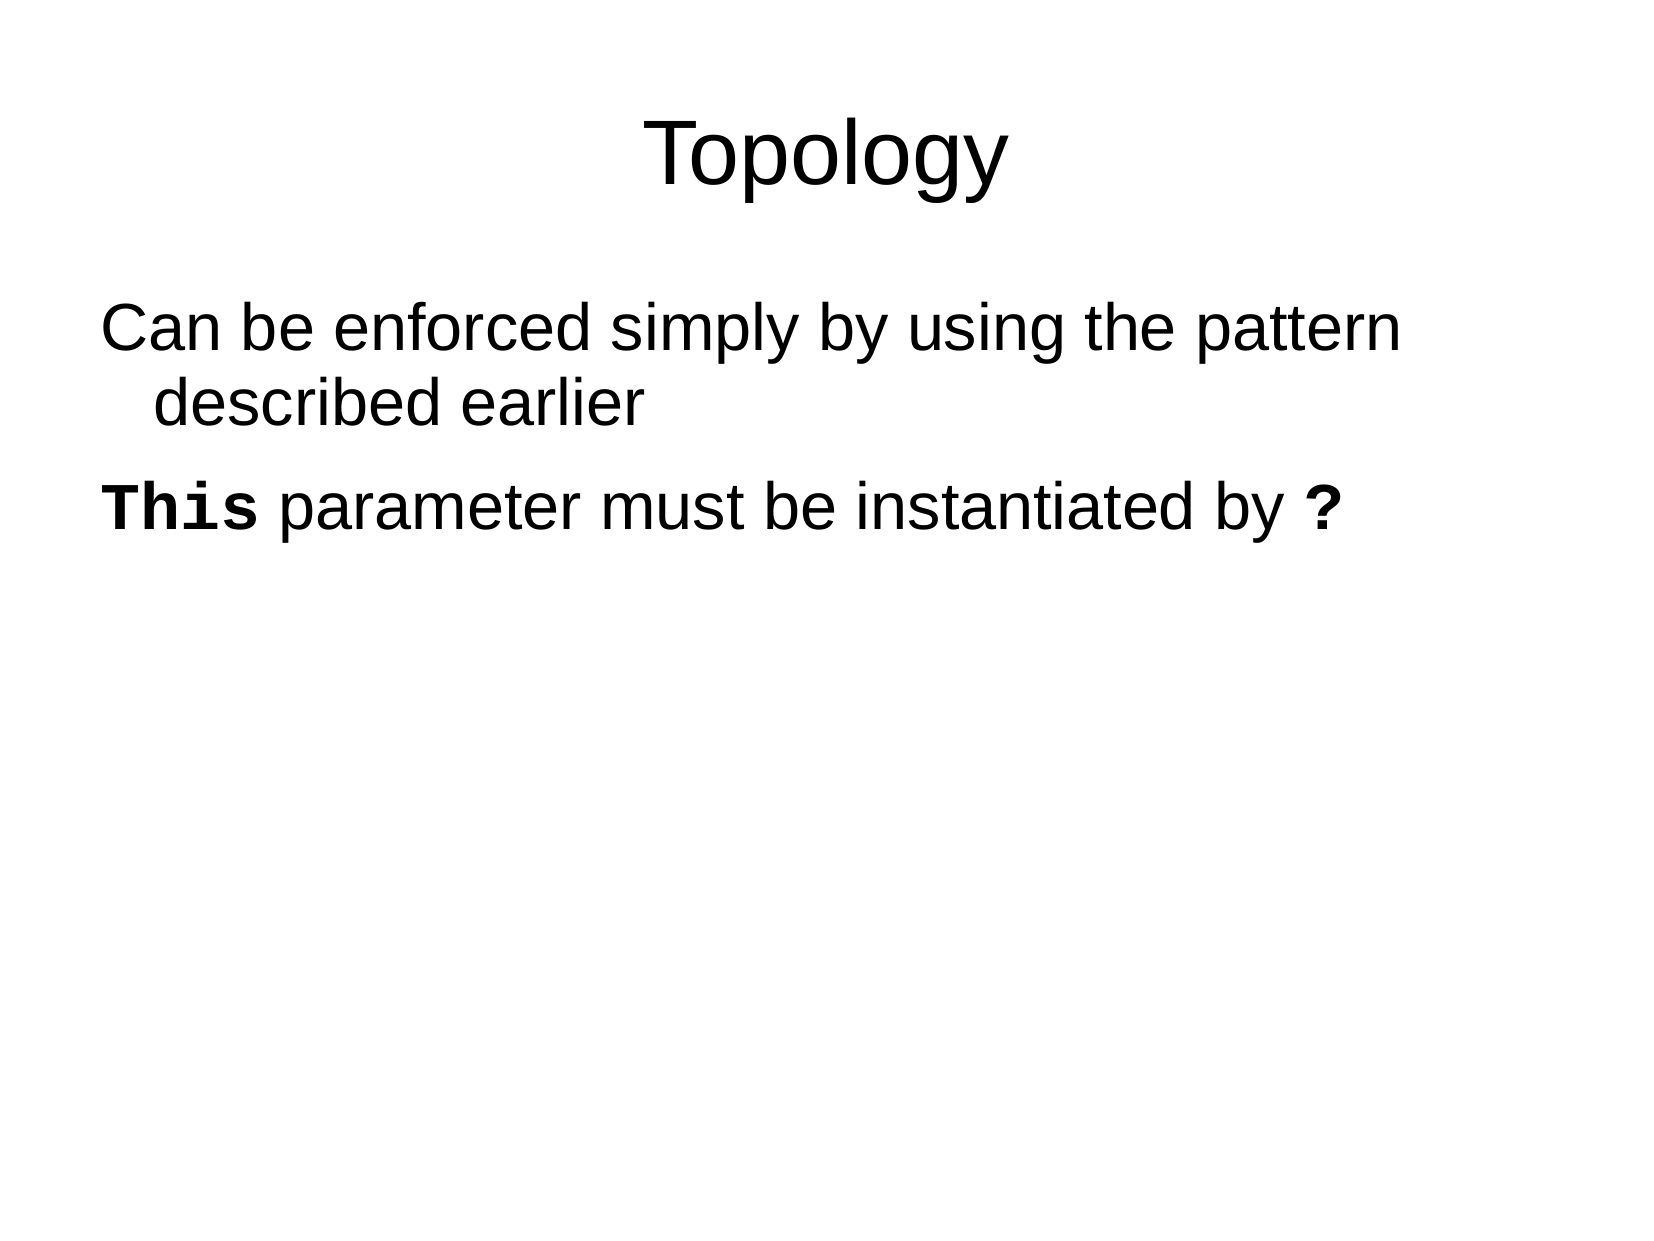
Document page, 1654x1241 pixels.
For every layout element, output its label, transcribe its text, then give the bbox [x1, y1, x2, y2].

list Can be enforced simply by using the pattern described earlier This parameter must be instantiated by ? [82, 290, 1571, 1094]
title Topology [82, 56, 1571, 250]
